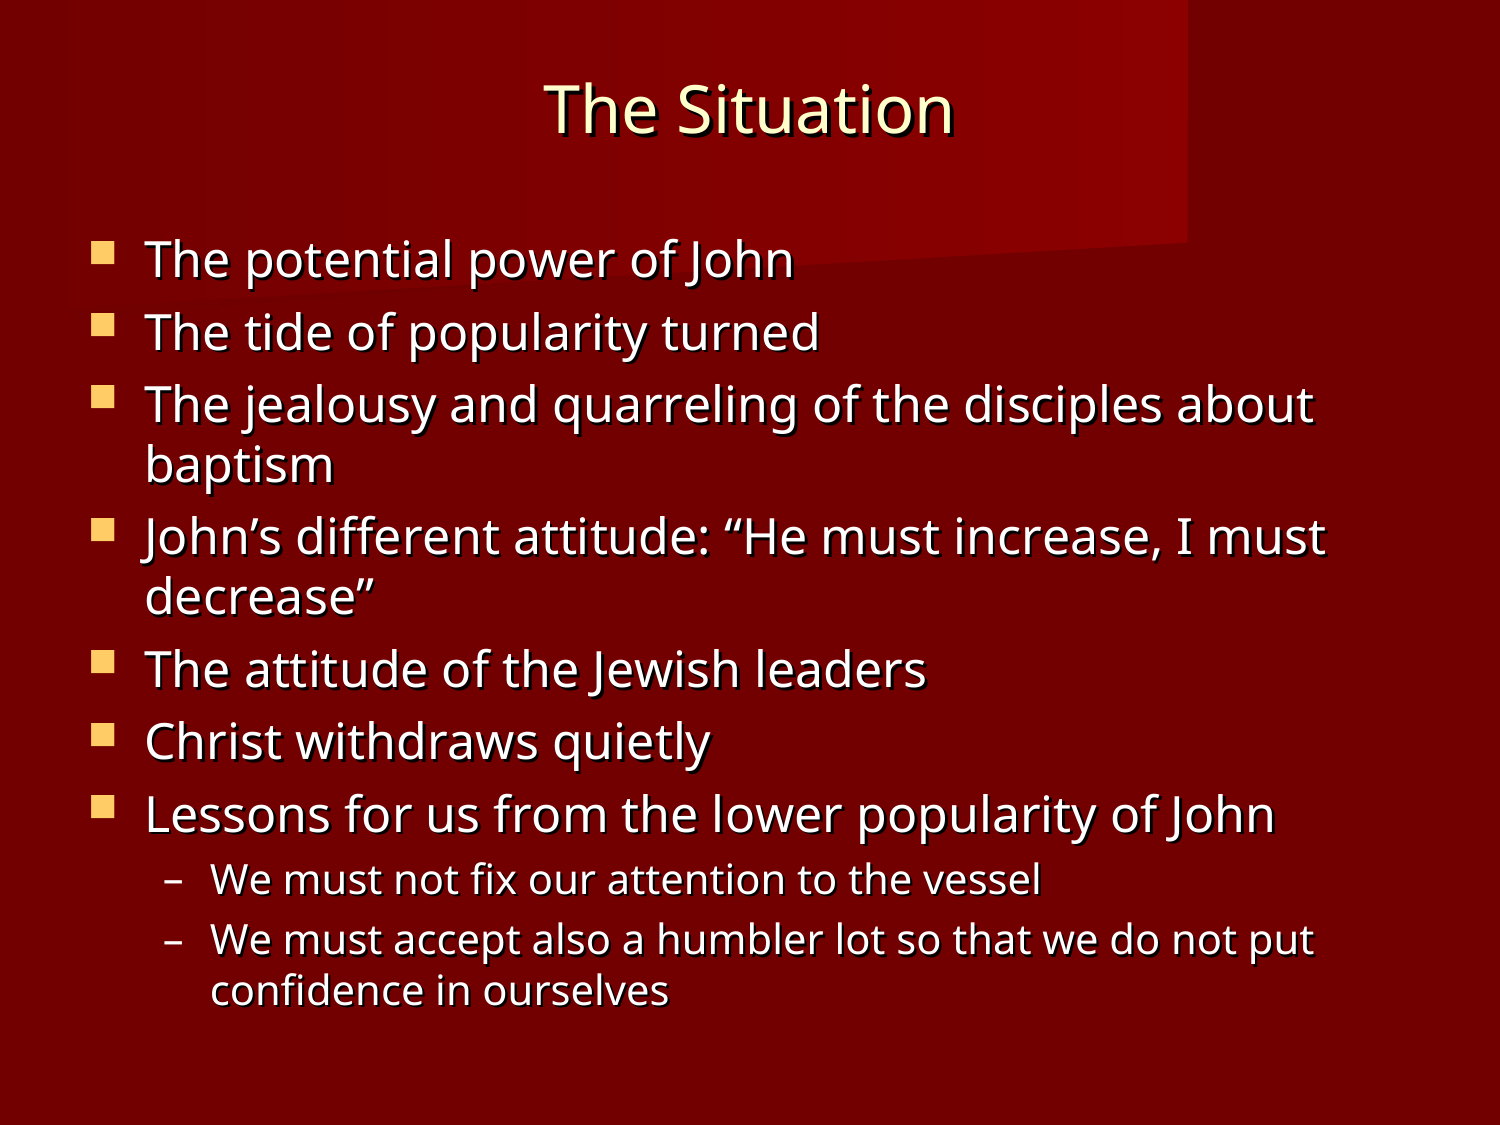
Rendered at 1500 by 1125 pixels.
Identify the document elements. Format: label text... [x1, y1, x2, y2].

list The potential power of John The tide of popularity turned The jealousy and quarreling of the disciples about baptism John’s different attitude: “He must increase, I must decrease” The attitude of the Jewish leaders Christ withdraws quietly Lessons for us from the lower popularity of John We must not fix our attention to the vessel We must accept also a humbler lot so that we do not put confidence in ourselves [73, 219, 1424, 1071]
title The Situation [75, 31, 1426, 183]
